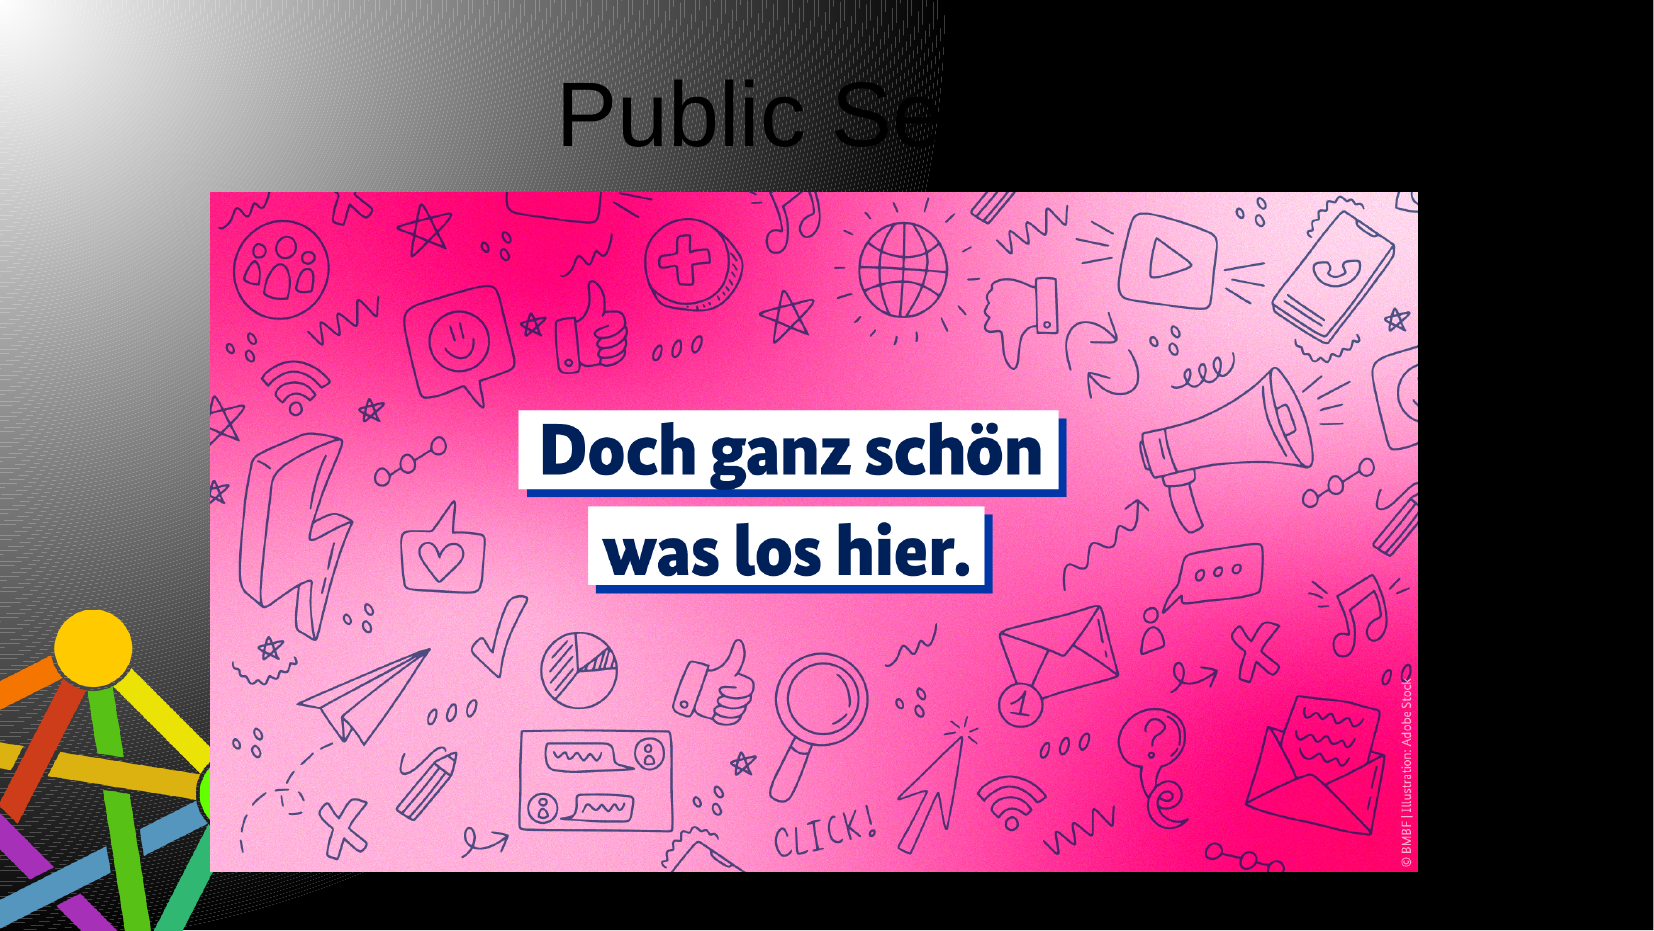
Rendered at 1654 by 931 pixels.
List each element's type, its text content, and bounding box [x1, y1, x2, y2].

picture [0, 192, 1418, 931]
title Public Sector [82, 37, 1571, 193]
